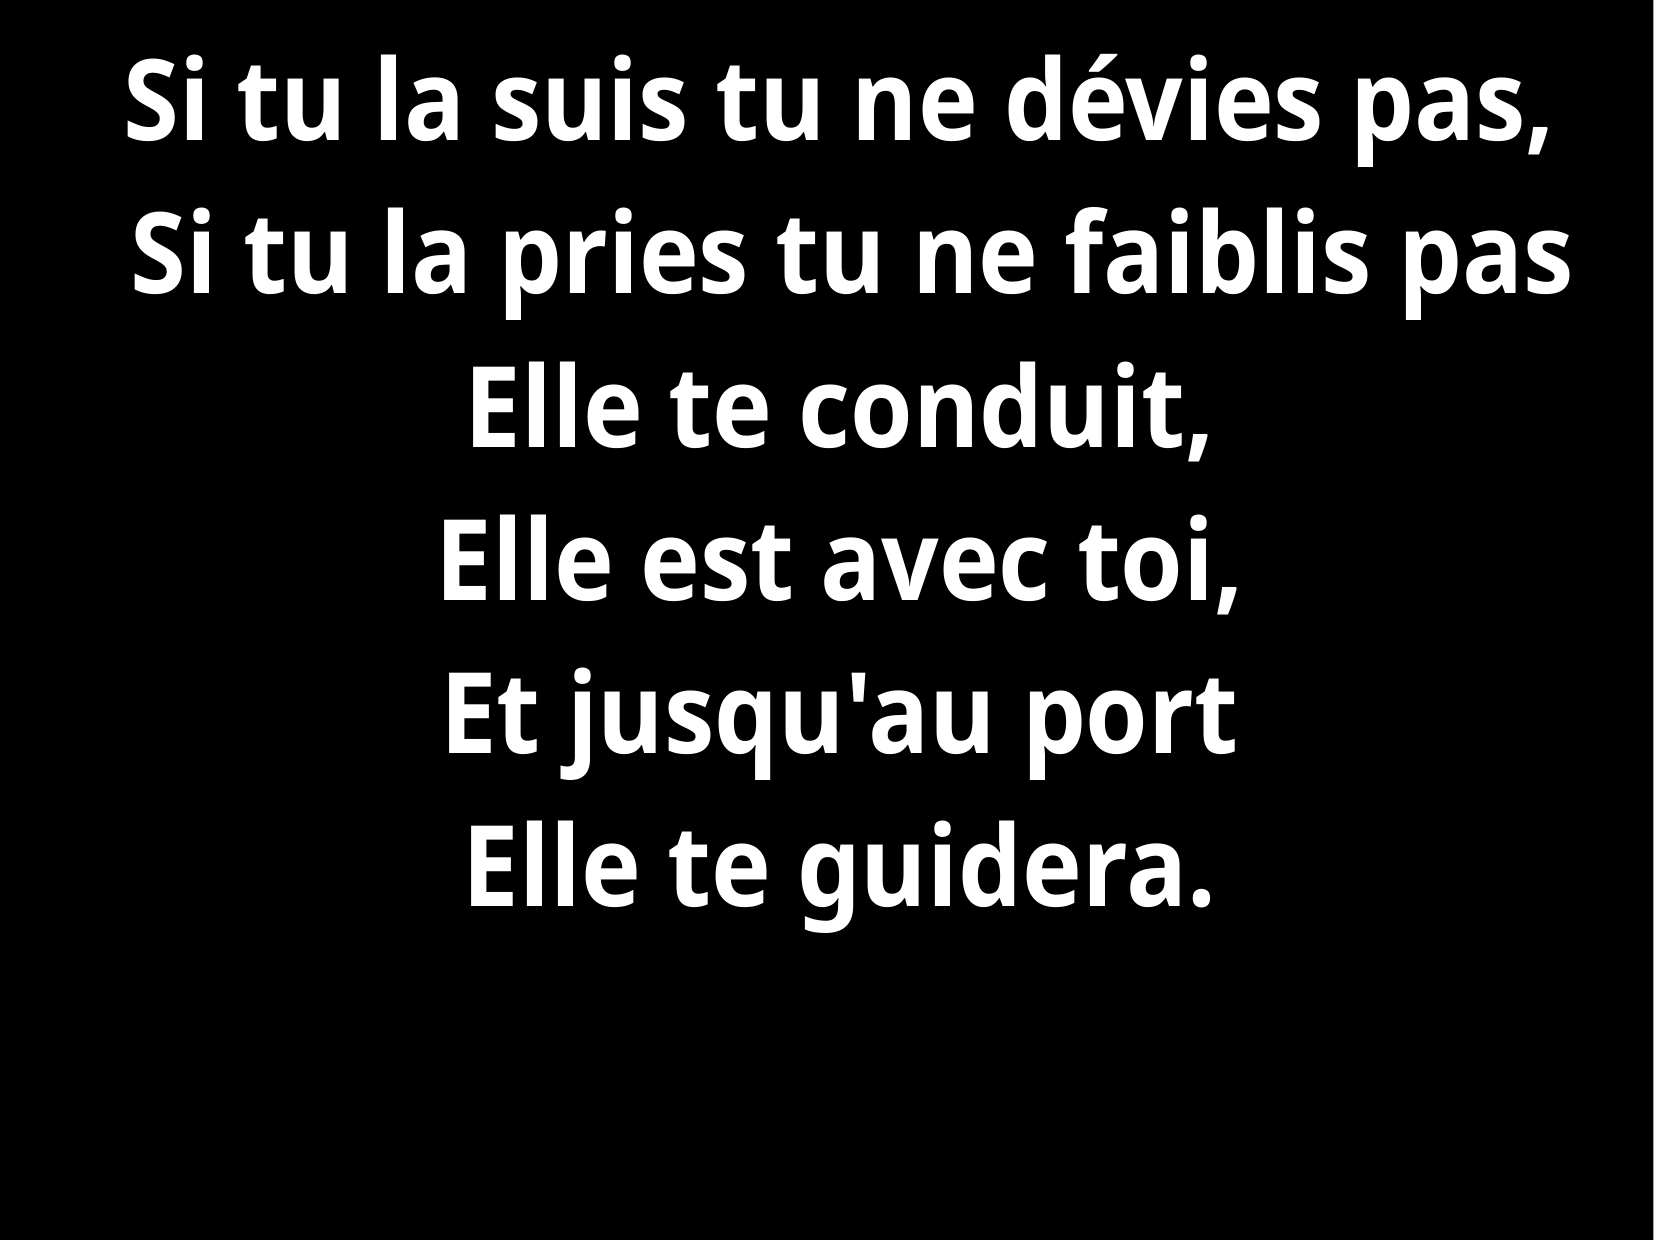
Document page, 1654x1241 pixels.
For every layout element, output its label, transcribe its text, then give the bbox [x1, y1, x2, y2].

text_box Si tu la suis tu ne dévies pas, Si tu la pries tu ne faiblis pas Elle te conduit, Elle est avec toi, Et jusqu'au port Elle te guidera. [0, 12, 1654, 1241]
